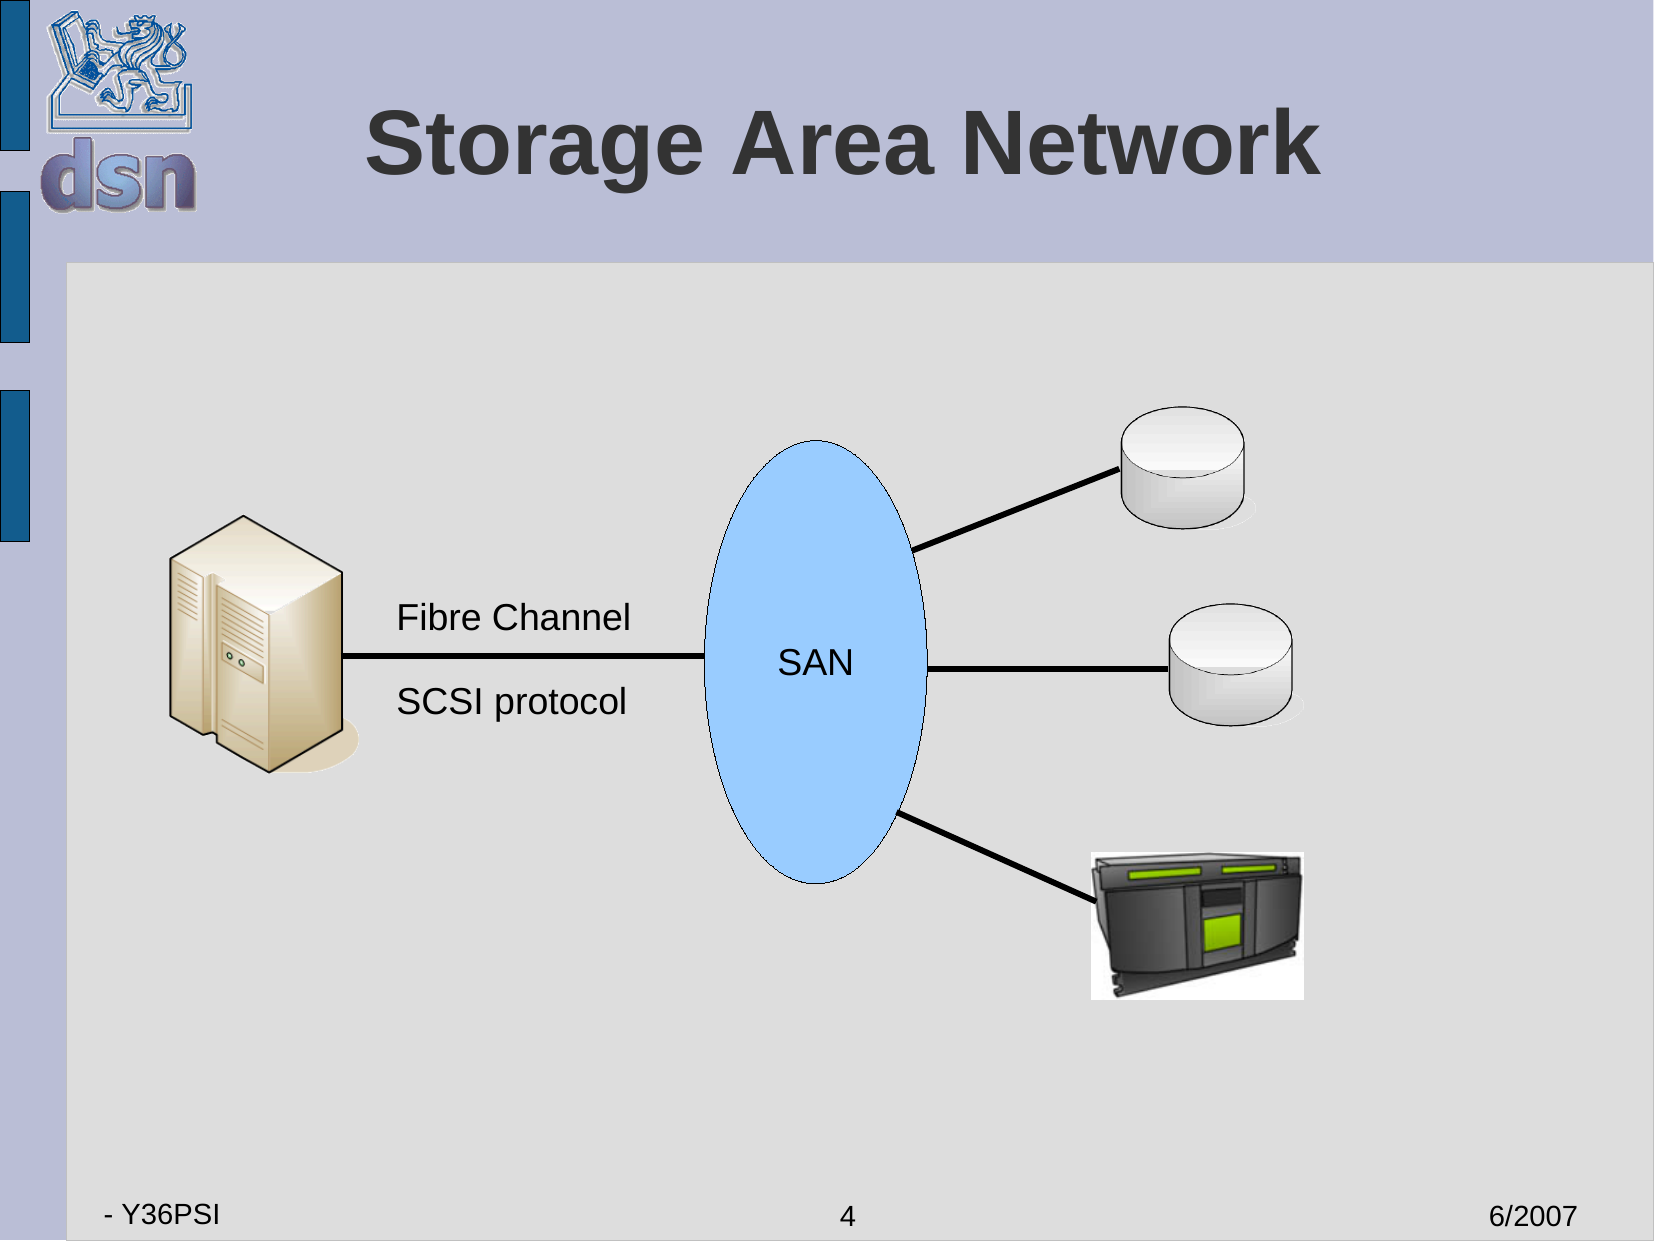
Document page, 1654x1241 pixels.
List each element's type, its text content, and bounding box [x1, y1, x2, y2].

picture [1120, 405, 1256, 530]
text_box Fibre Channel [381, 589, 647, 647]
text_box SAN [704, 440, 928, 884]
picture [1091, 852, 1304, 1000]
picture [169, 514, 359, 774]
picture [1168, 602, 1304, 727]
title Storage Area Network [210, 39, 1478, 247]
text_box SCSI protocol [381, 673, 643, 731]
picture [10, 10, 223, 230]
